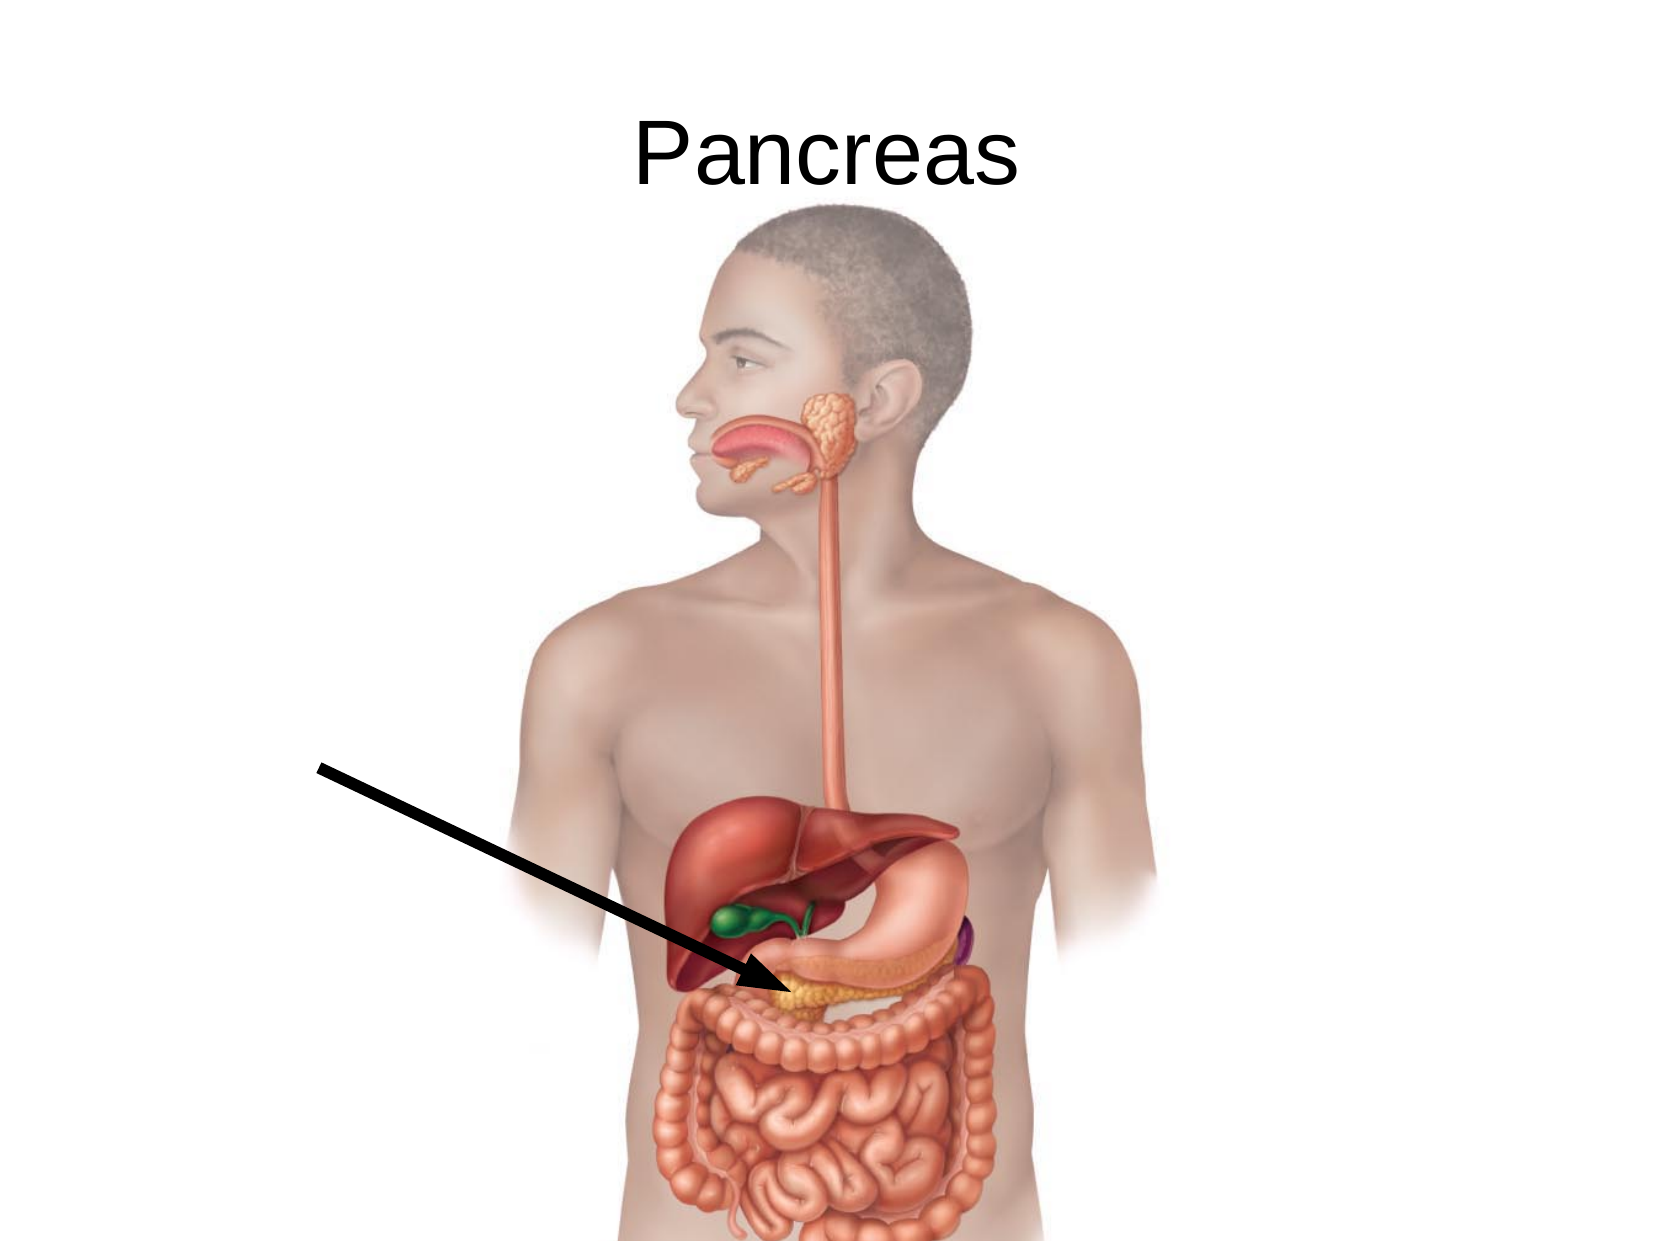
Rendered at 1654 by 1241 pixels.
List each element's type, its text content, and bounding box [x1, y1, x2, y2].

picture [106, 177, 1654, 1241]
title Pancreas [82, 49, 1571, 257]
